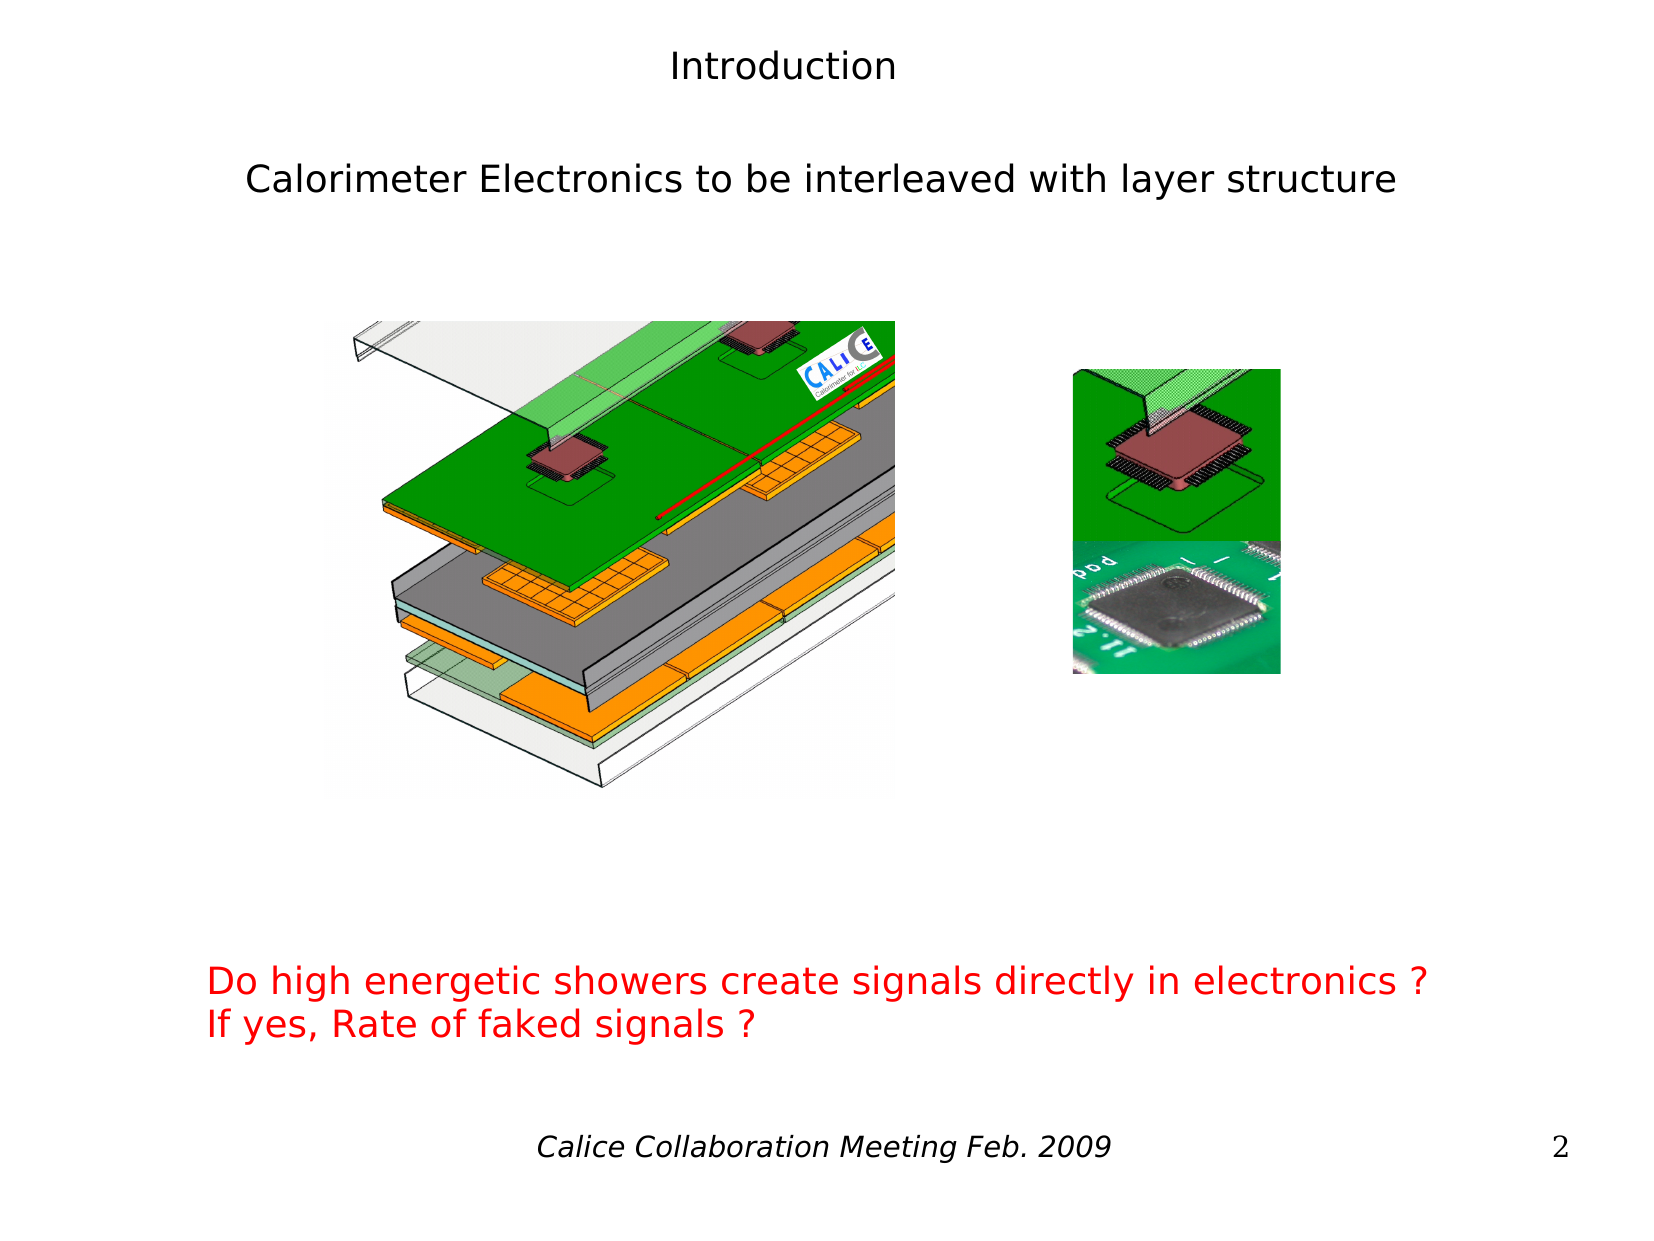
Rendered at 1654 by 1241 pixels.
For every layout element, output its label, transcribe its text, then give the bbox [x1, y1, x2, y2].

text_box Do high energetic showers create signals directly in electronics ? If yes, Rate of faked signals ? [191, 952, 1419, 1055]
picture [324, 321, 895, 799]
picture [1072, 369, 1281, 674]
text_box Calorimeter Electronics to be interleaved with layer structure [230, 150, 1389, 209]
text_box Introduction [654, 37, 908, 96]
